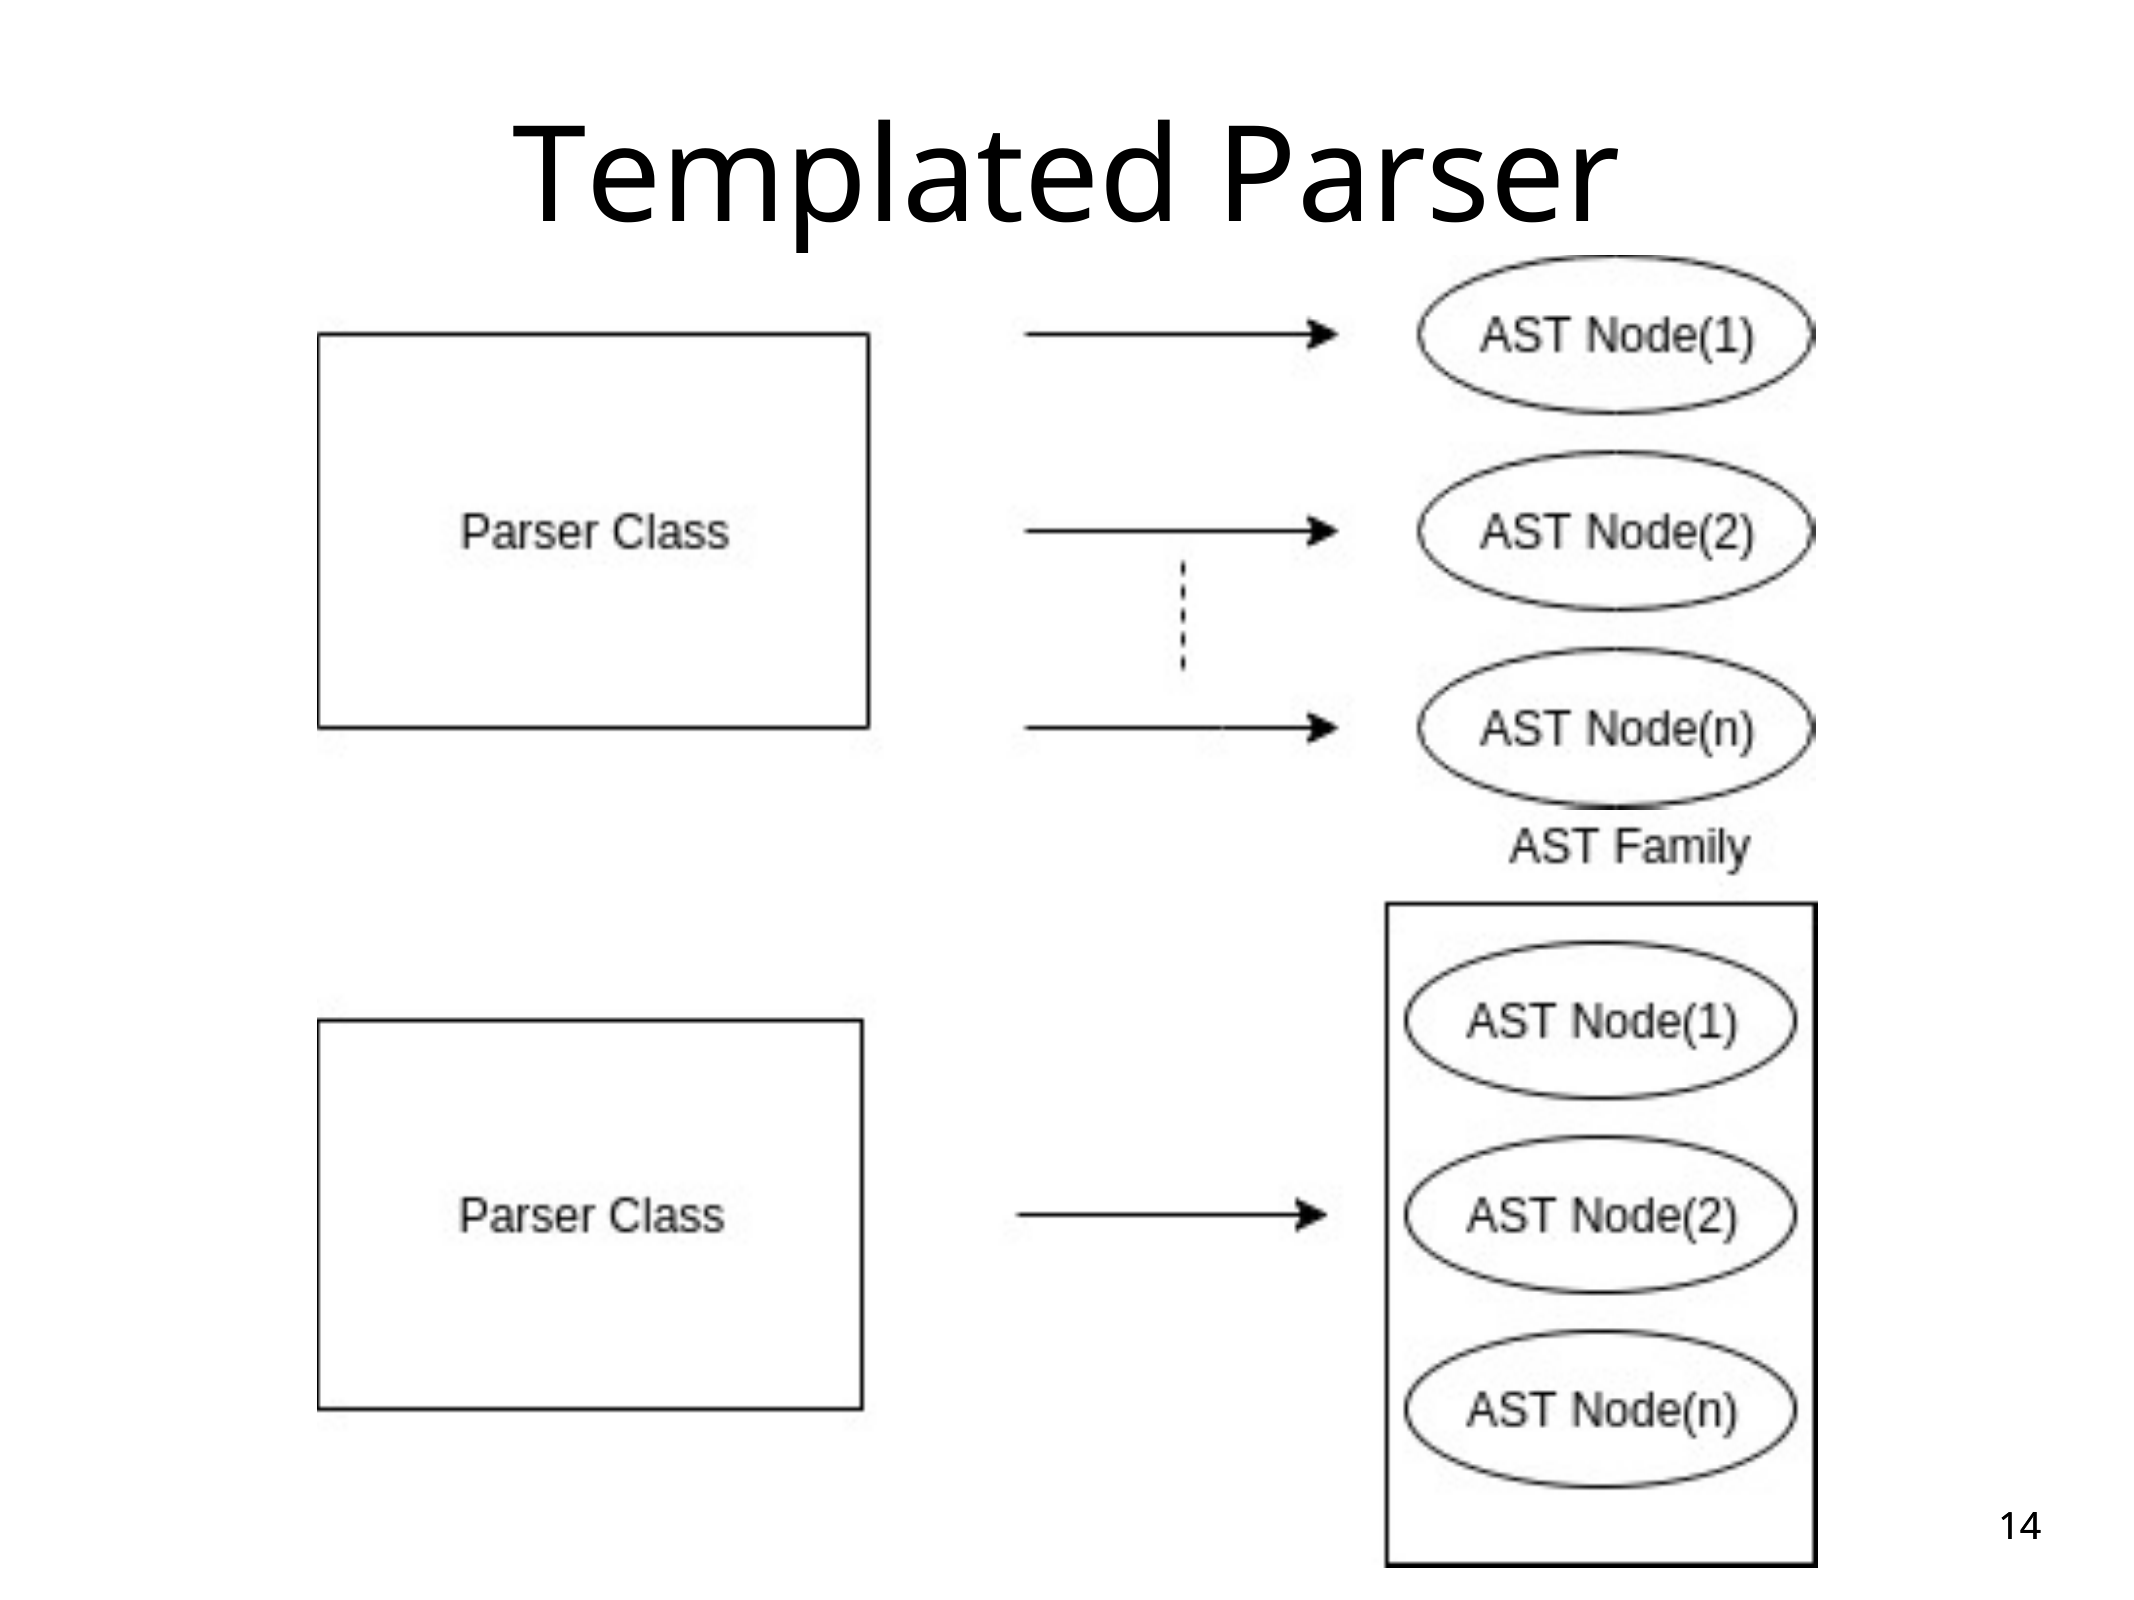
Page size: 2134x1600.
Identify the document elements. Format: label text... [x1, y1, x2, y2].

title Templated Parser [79, 72, 2055, 263]
picture [317, 255, 1818, 1568]
text_box <number> [1985, 1493, 2055, 1557]
